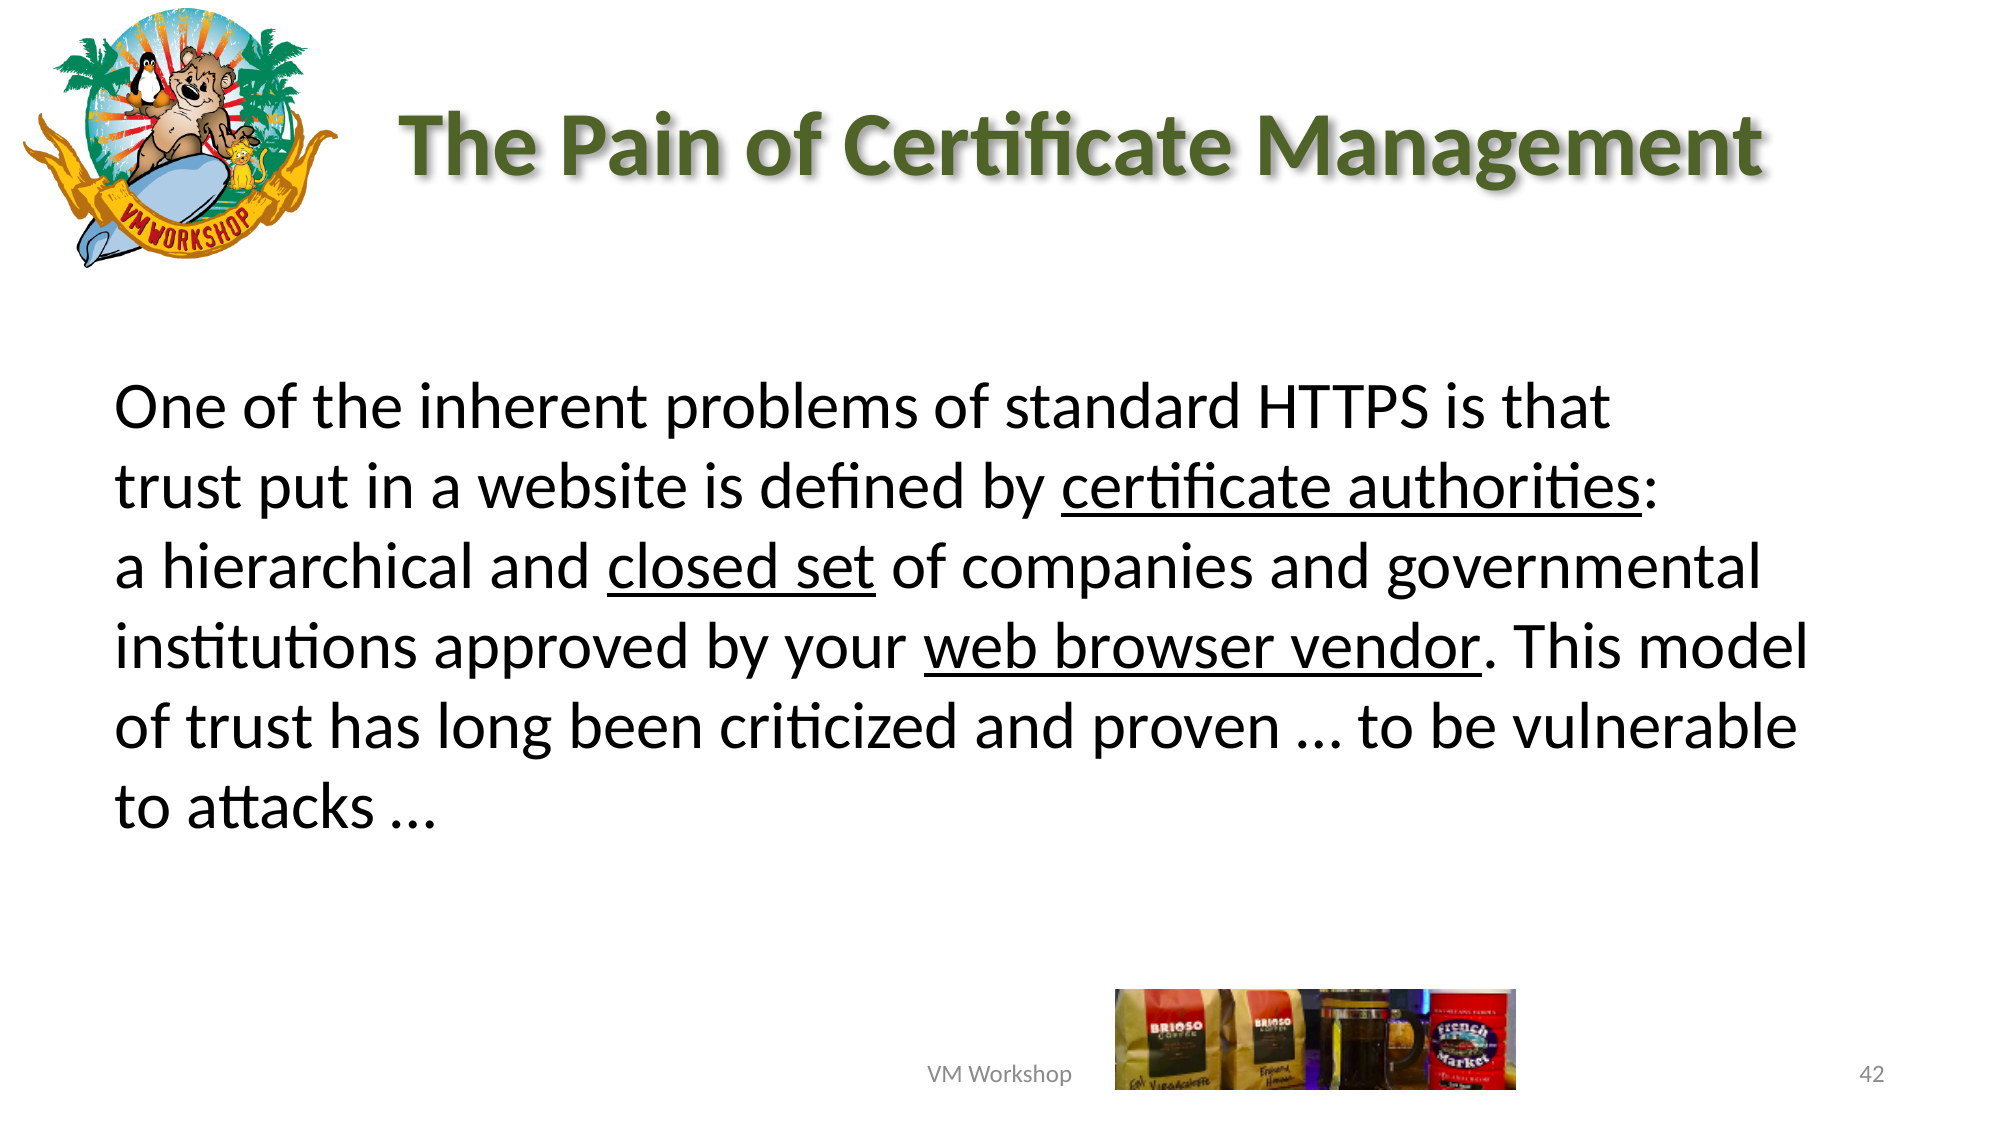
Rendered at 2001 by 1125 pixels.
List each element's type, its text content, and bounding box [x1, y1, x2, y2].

list One of the inherent problems of standard HTTPS is that trust put in a website is defined by certificate authorities: a hierarchical and closed set of companies and governmental institutions approved by your web browser vendor. This model of trust has long been criticized and proven … to be vulnerable to attacks … [99, 260, 1900, 1004]
title The Pain of Certificate Management [383, 45, 1913, 233]
picture [23, 8, 338, 269]
picture [1115, 1004, 1516, 1090]
